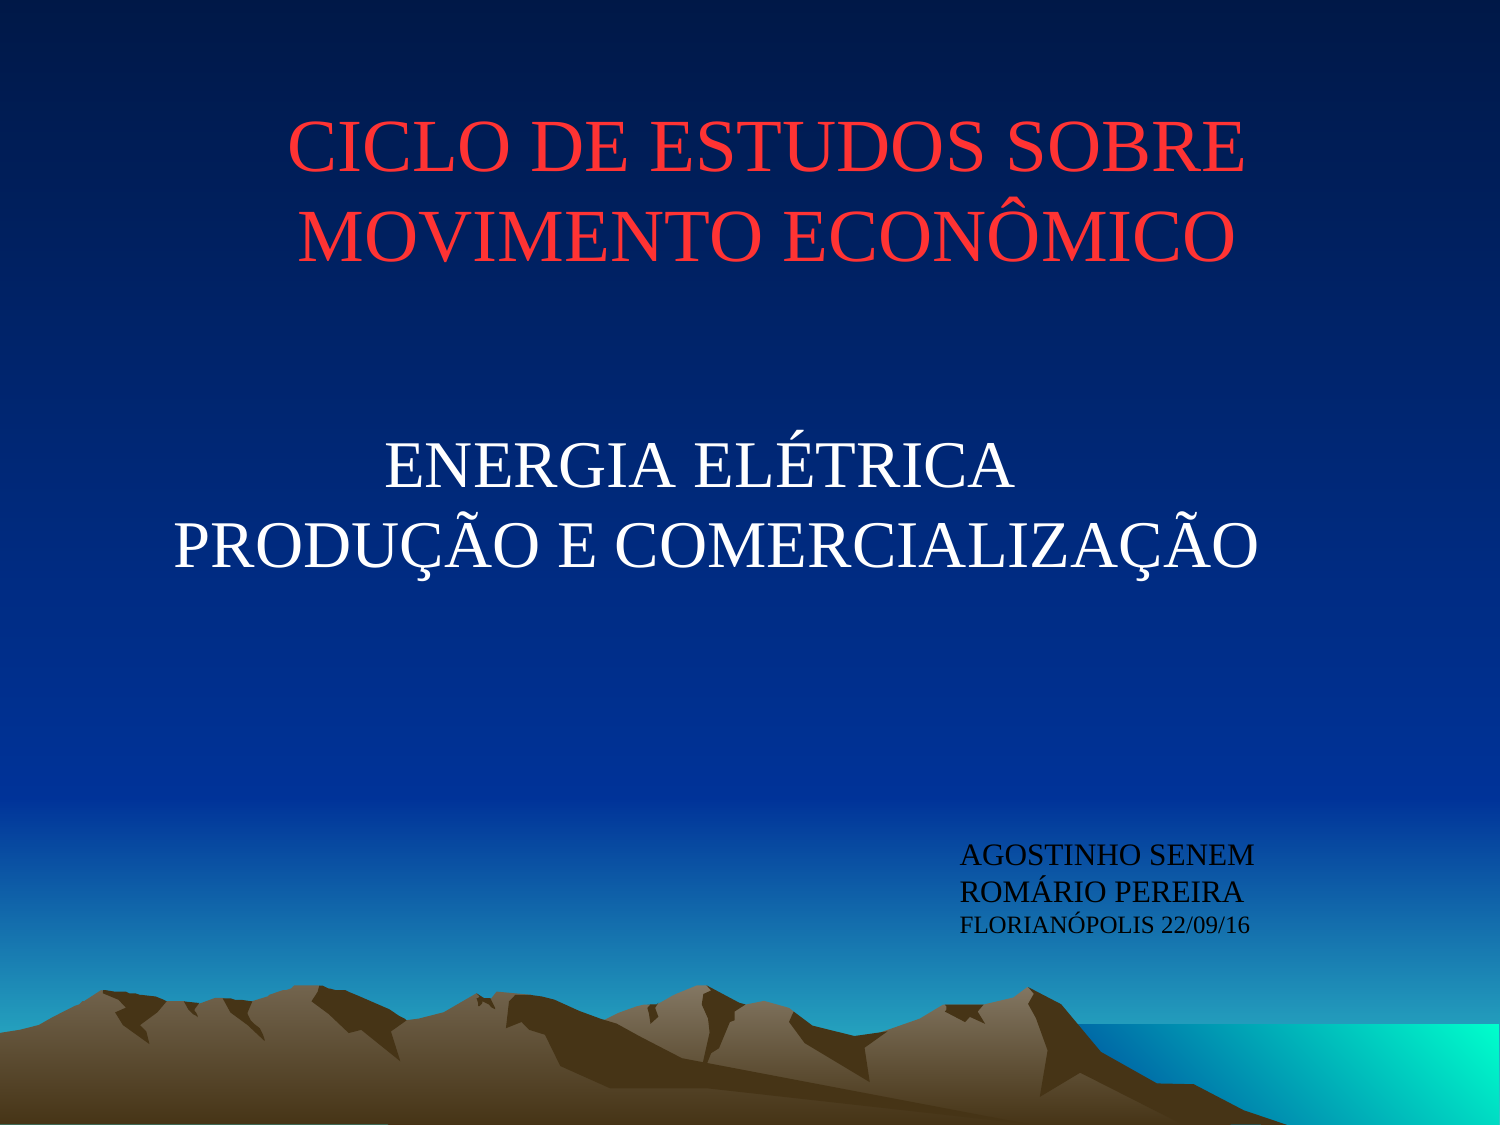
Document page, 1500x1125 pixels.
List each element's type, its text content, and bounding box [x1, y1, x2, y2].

text_box CICLO DE ESTUDOS SOBRE MOVIMENTO ECONÔMICO [177, 88, 1359, 284]
text_box AGOSTINHO SENEM ROMÁRIO PEREIRA FLORIANÓPOLIS 22/09/16 [944, 826, 1500, 947]
text_box ENERGIA ELÉTRICA PRODUÇÃO E COMERCIALIZAÇÃO [59, 413, 1359, 589]
